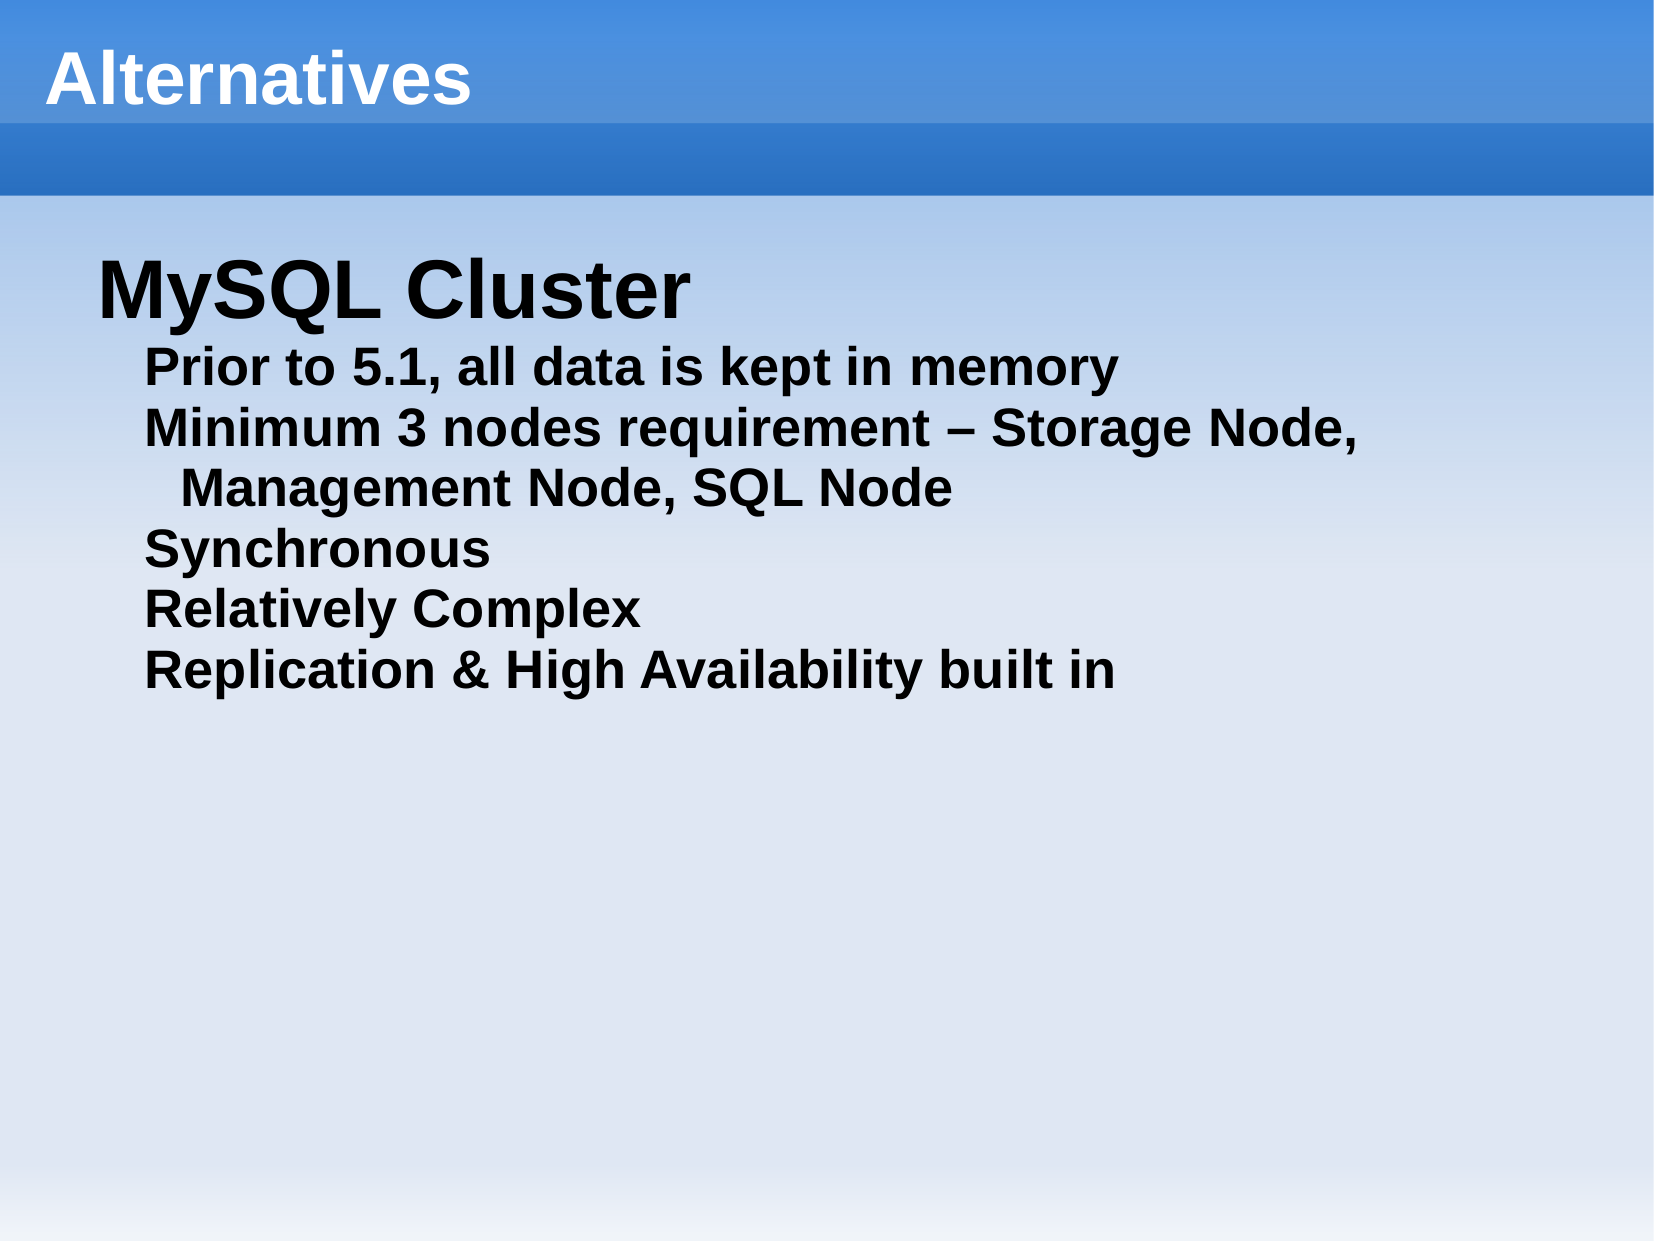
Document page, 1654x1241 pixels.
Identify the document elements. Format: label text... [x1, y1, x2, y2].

text_box MySQL Cluster Prior to 5.1, all data is kept in memory Minimum 3 nodes requirement – Storage Node, Management Node, SQL Node Synchronous Relatively Complex Replication & High Availability built in [59, 236, 1595, 869]
picture [0, 0, 1654, 1241]
text_box Alternatives [29, 29, 1625, 158]
